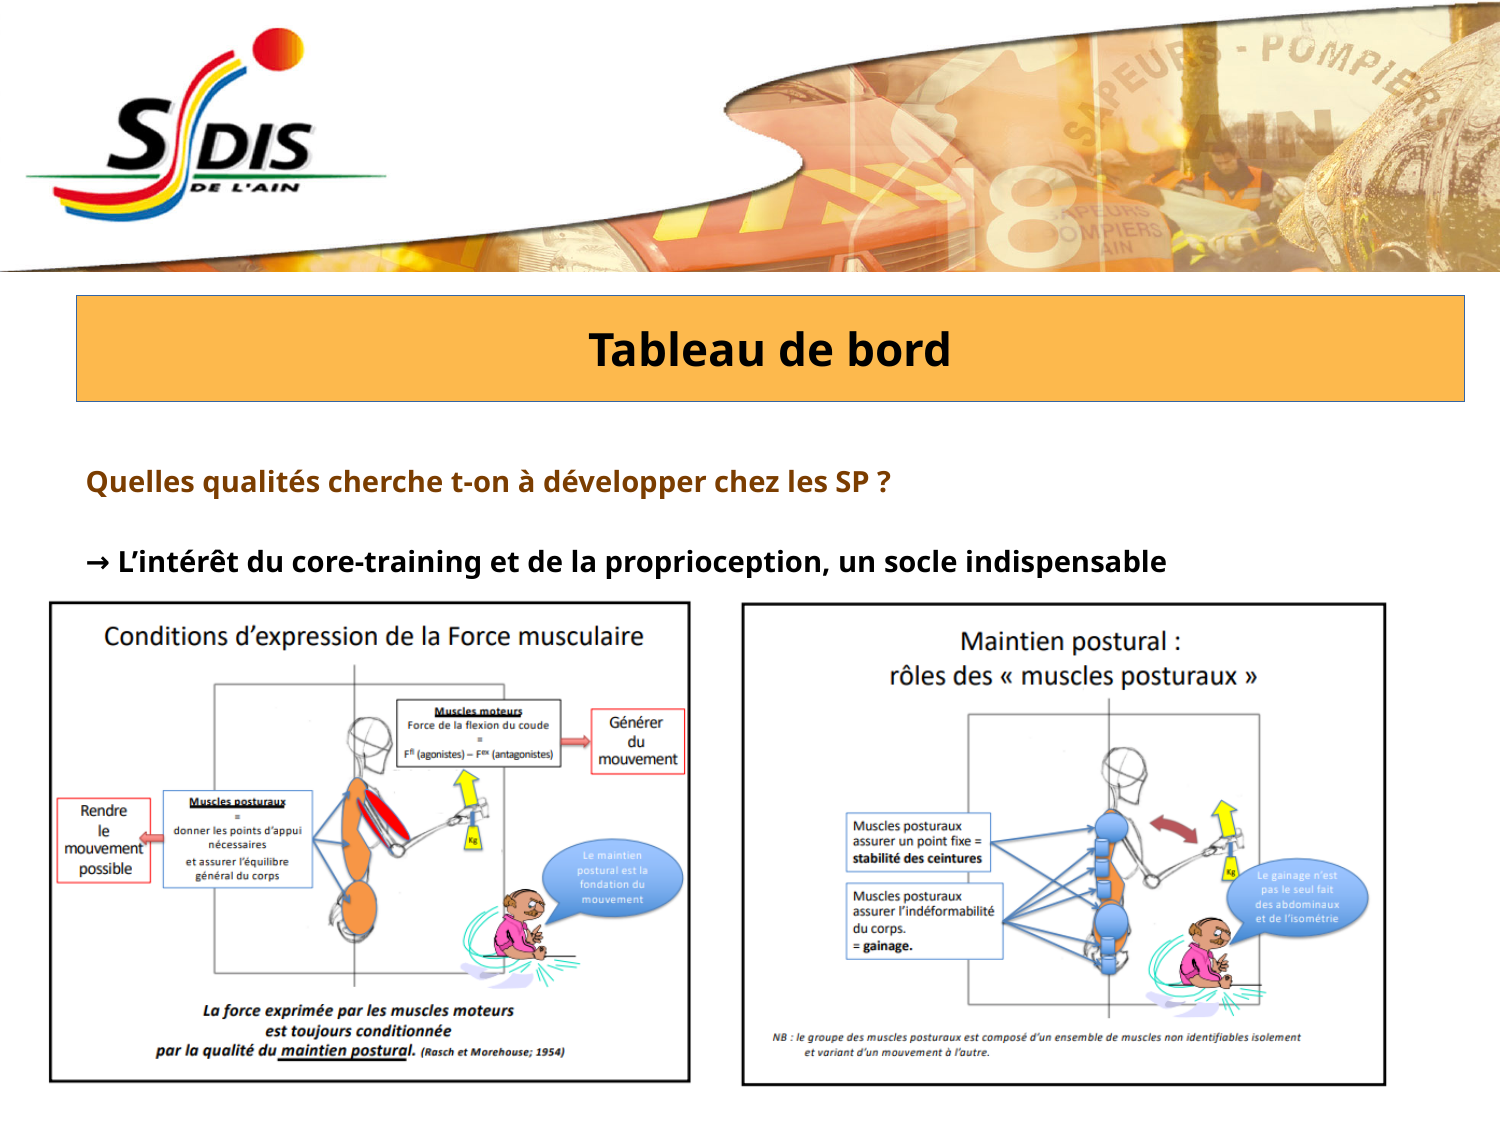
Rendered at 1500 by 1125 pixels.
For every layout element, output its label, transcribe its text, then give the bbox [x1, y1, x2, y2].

text_box Quelles qualités cherche t-on à développer chez les SP ? → L’intérêt du core-training et de la proprioception, un socle indispensable [35, 454, 1441, 1099]
text_box Tableau de bord [76, 295, 1465, 402]
picture [0, 0, 1500, 272]
picture [35, 590, 697, 1093]
picture [732, 578, 1418, 1101]
